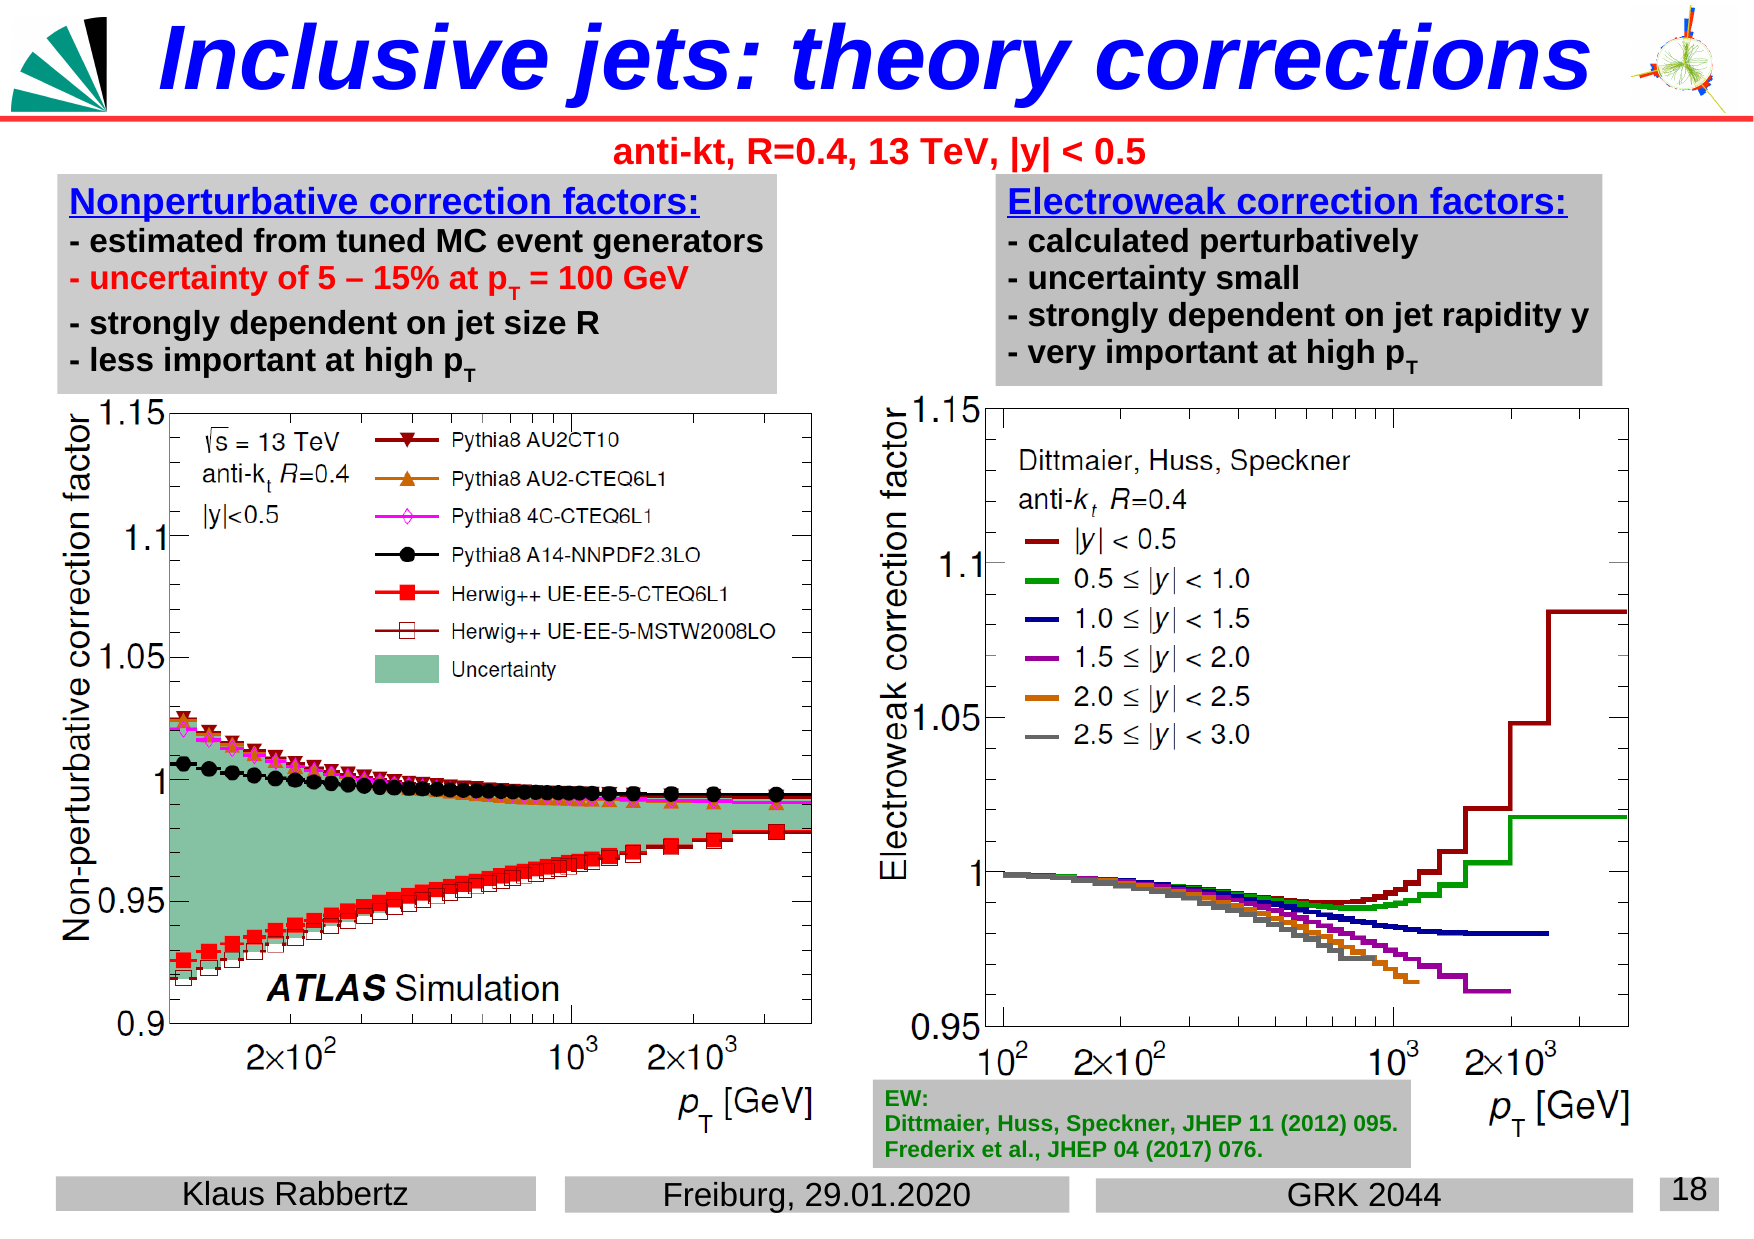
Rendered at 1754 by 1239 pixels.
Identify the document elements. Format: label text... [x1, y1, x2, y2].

title Inclusive jets: theory corrections [124, 0, 1630, 116]
picture [11, 17, 107, 113]
text_box anti-kt, R=0.4, 13 TeV, |y| < 0.5 [601, 124, 1159, 179]
picture [1631, 5, 1739, 113]
picture [52, 395, 825, 1138]
text_box Electroweak correction factors: - calculated perturbatively - uncertainty small - strongly dependent on jet rapidity y - very important at high pT [995, 174, 1603, 386]
text_box EW: Dittmaier, Huss, Speckner, JHEP 11 (2012) 095. Frederix et al., JHEP 04 (2017) 076. [872, 1079, 1411, 1168]
text_box Nonperturbative correction factors: - estimated from tuned MC event generators - uncertainty of 5 – 15% at pT = 100 GeV - strongly dependent on jet size R - less important at high pT [57, 174, 777, 394]
picture [871, 388, 1641, 1145]
